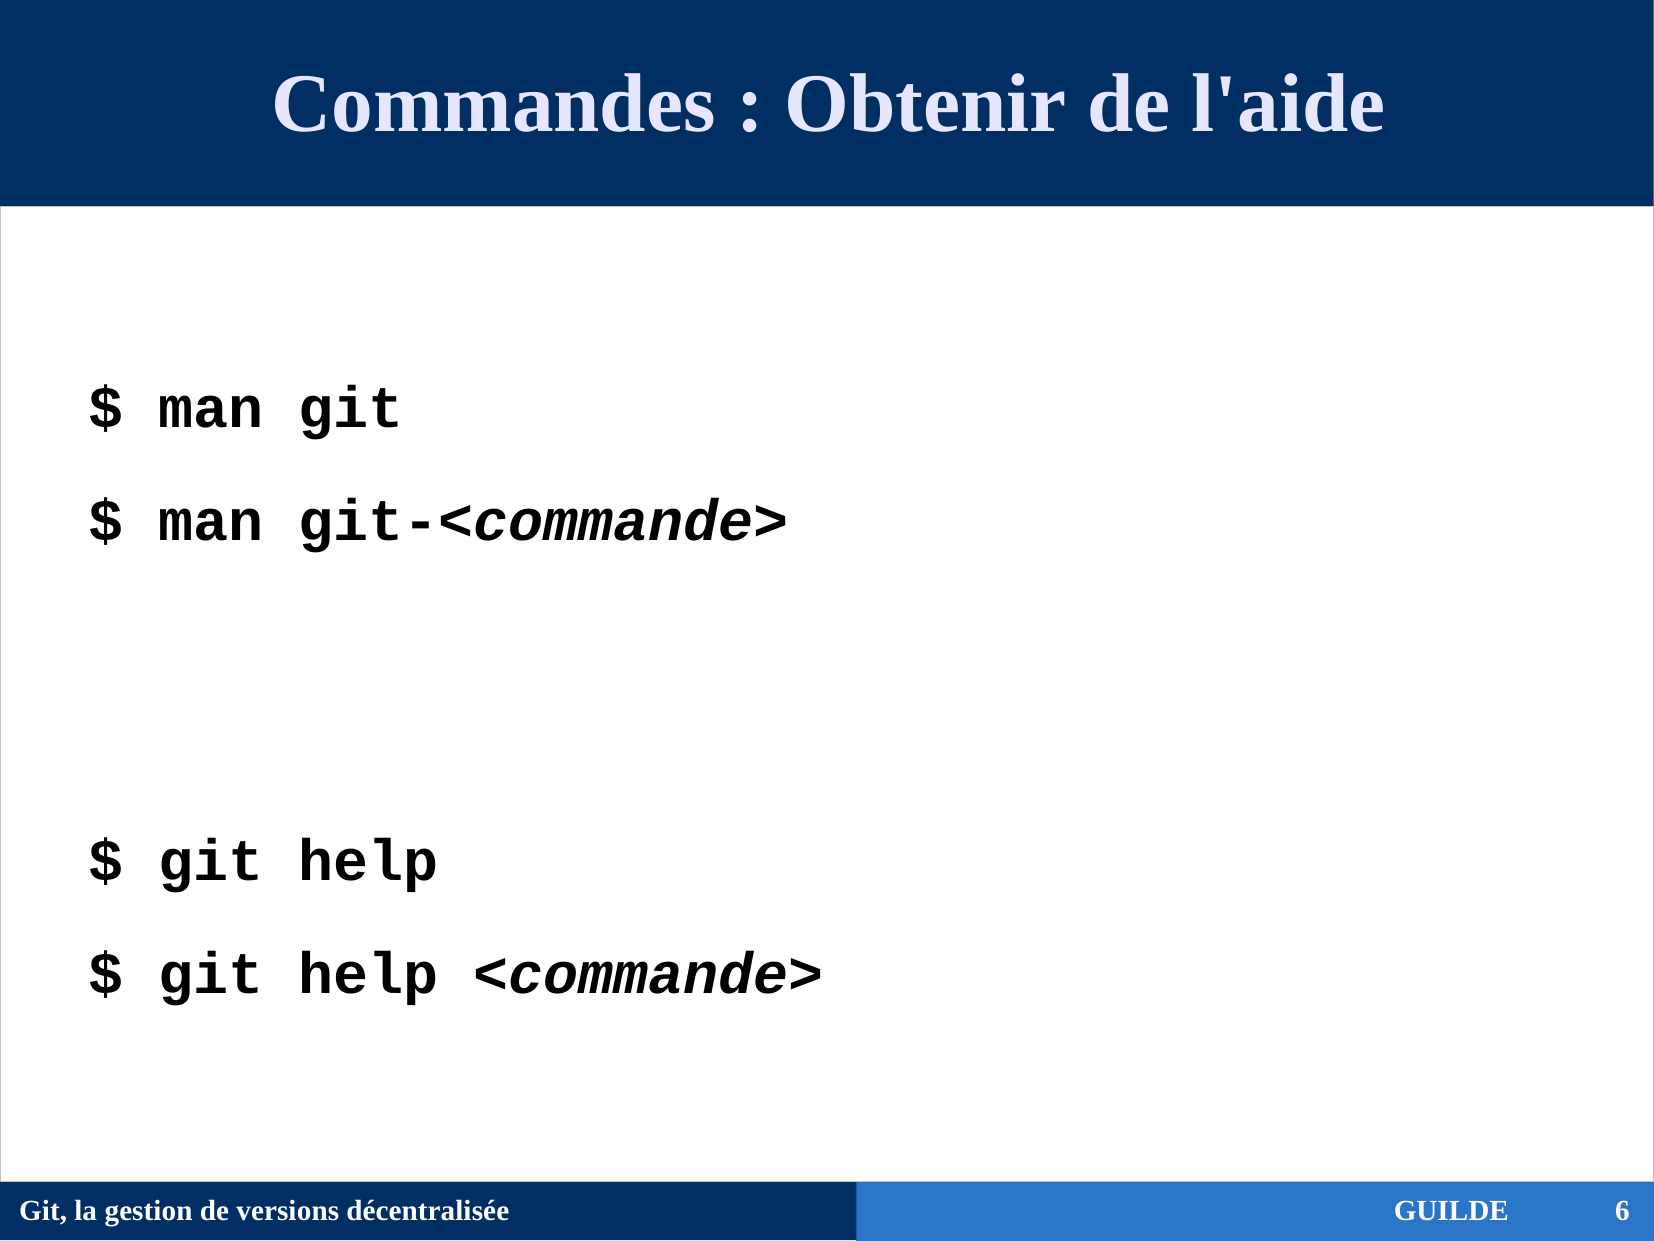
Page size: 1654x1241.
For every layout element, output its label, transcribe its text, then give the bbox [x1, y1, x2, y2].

list $ man git $ man git-<commande> $ git help $ git help <commande> [88, 265, 1595, 1241]
title Commandes : Obtenir de l'aide [123, 0, 1536, 208]
